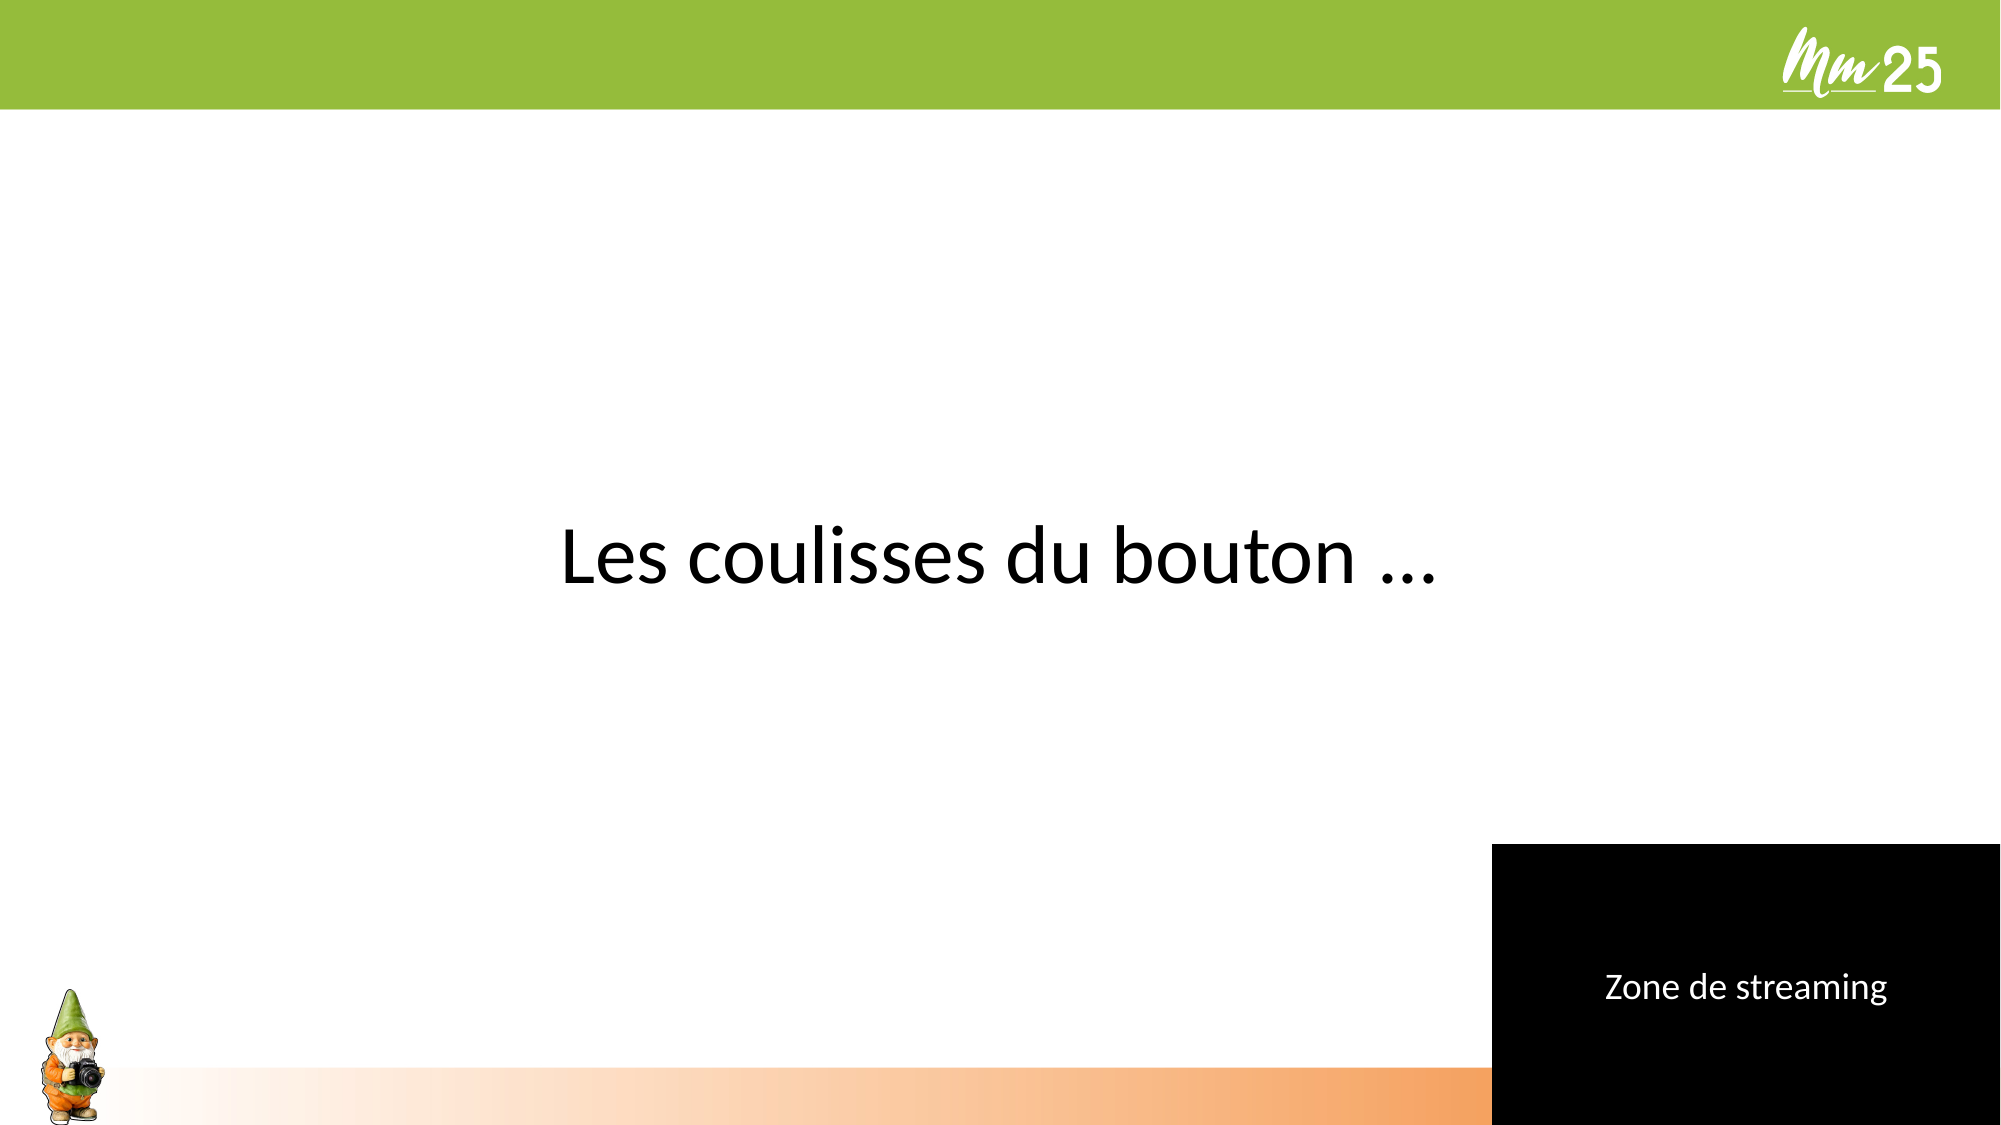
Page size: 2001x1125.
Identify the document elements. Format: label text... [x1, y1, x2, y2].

title Les coulisses du bouton ... [512, 503, 1488, 622]
picture [0, 0, 2001, 1125]
